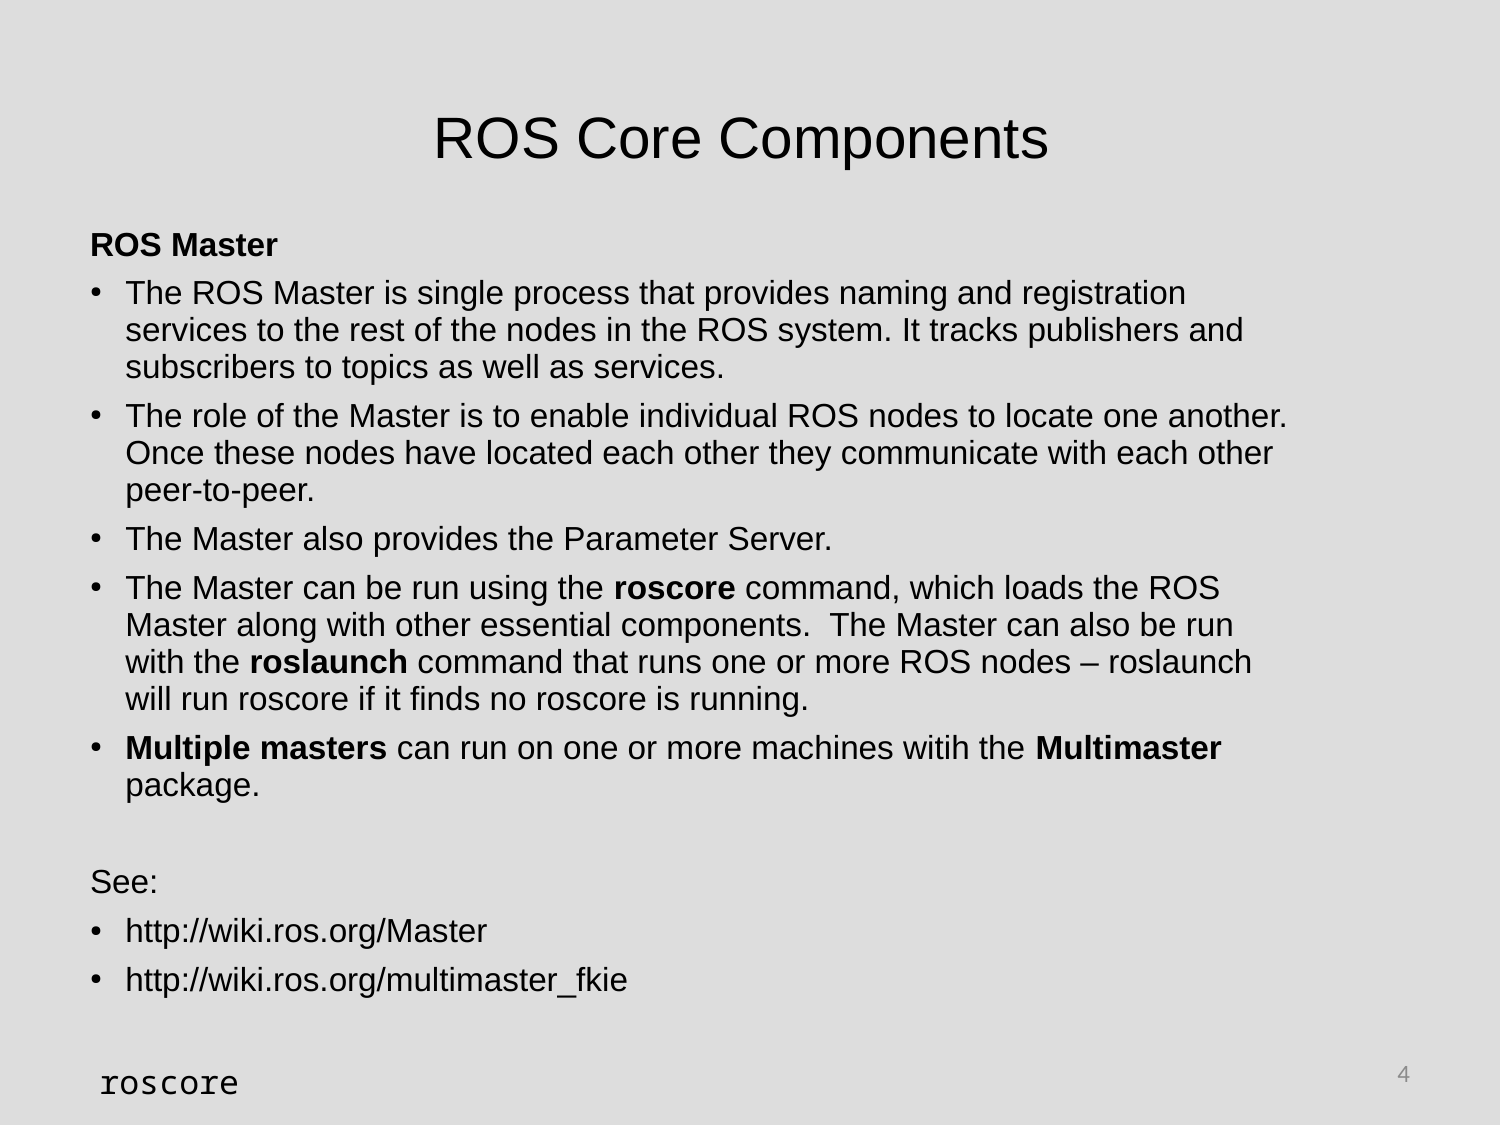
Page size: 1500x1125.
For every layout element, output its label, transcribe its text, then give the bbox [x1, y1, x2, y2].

title ROS Core Components [75, 45, 1425, 233]
subtitle ROS Master The ROS Master is single process that provides naming and registration services to the rest of the nodes in the ROS system. It tracks publishers and subscribers to topics as well as services. The role of the Master is to enable individual ROS nodes to locate one another. Once these nodes have located each other they communicate with each other peer-to-peer. The Master also provides the Parameter Server. The Master can be run using the roscore command, which loads the ROS Master along with other essential components. The Master can also be run with the roslaunch command that runs one or more ROS nodes – roslaunch will run roscore if it finds no roscore is running. Multiple masters can run on one or more machines witih the Multimaster package. See: http://wiki.ros.org/Master http://wiki.ros.org/multimaster_fkie roscore [90, 225, 1291, 826]
